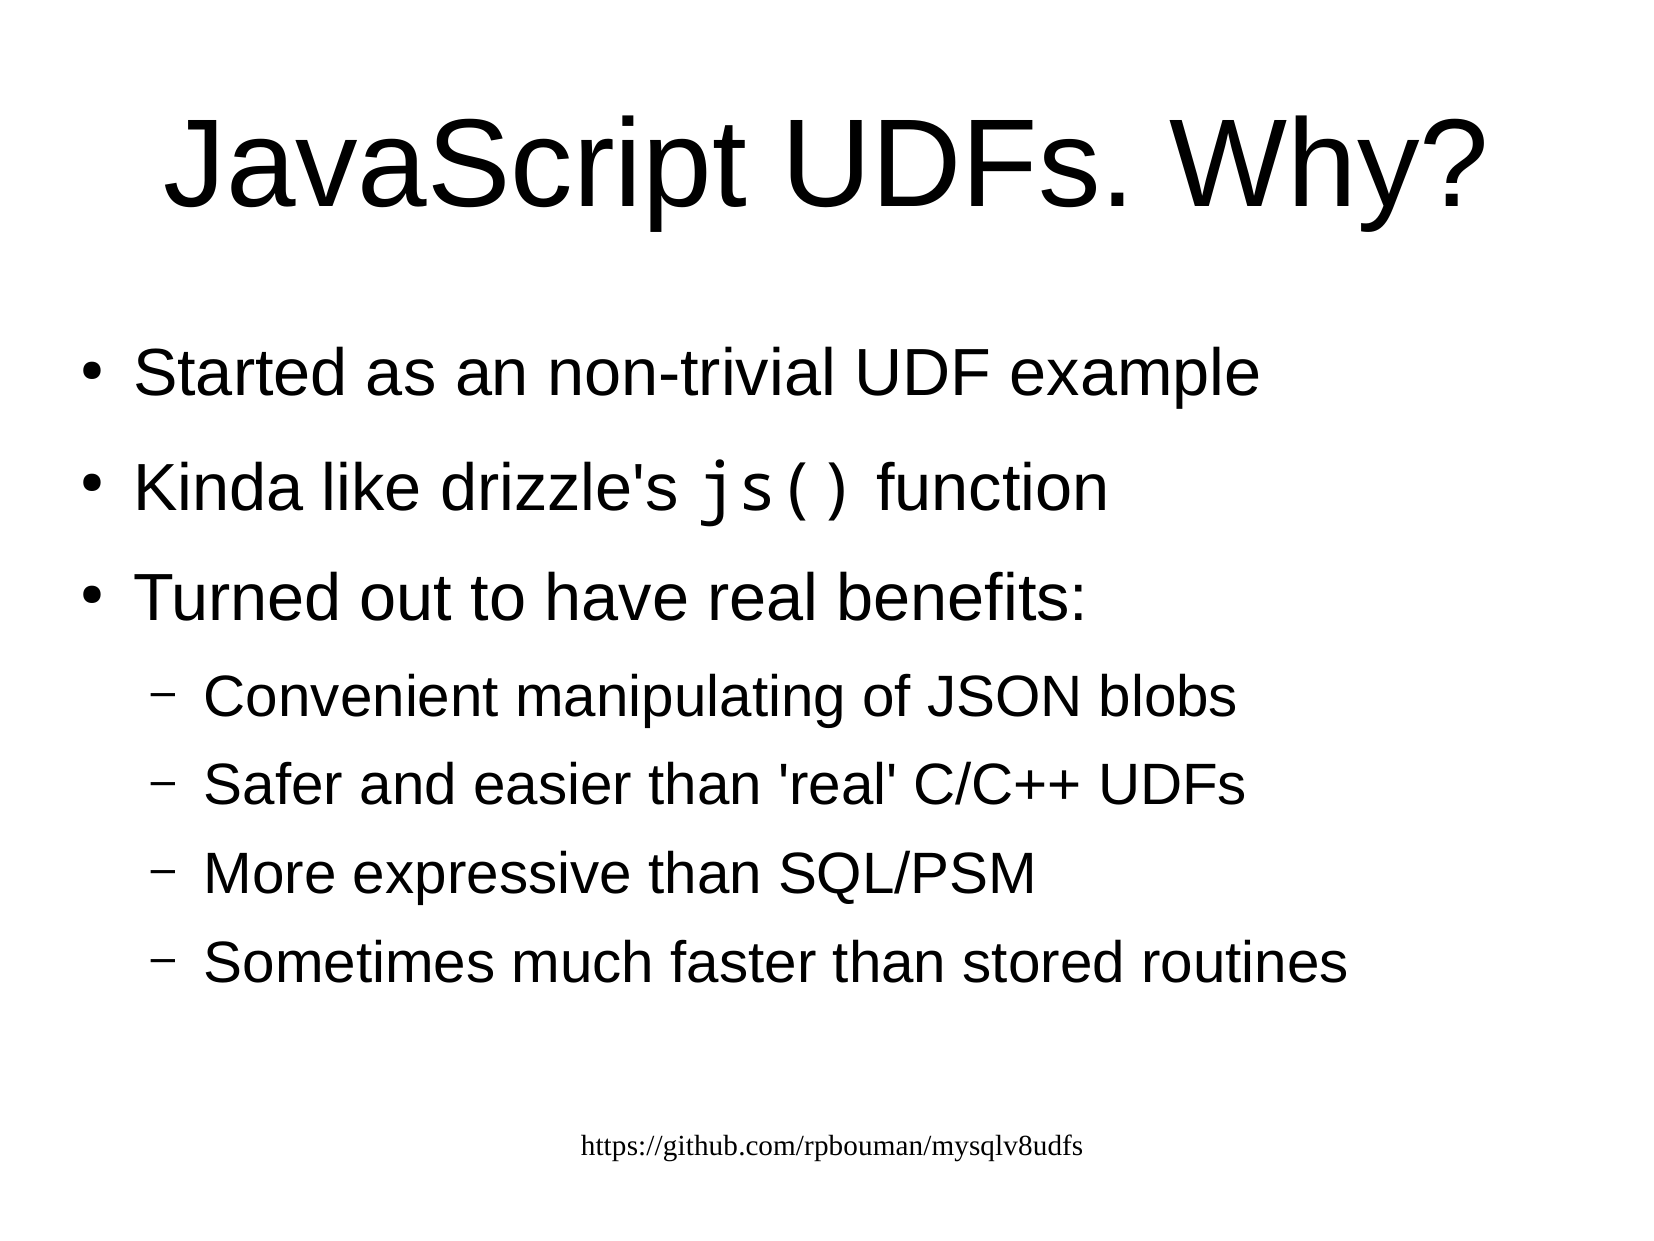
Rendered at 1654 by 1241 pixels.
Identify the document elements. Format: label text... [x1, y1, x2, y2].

title JavaScript UDFs. Why? [82, 60, 1571, 268]
list Started as an non-trivial UDF example Kinda like drizzle's js() function Turned out to have real benefits: Convenient manipulating of JSON blobs Safer and easier than 'real' C/C++ UDFs More expressive than SQL/PSM Sometimes much faster than stored routines [62, 334, 1636, 1219]
